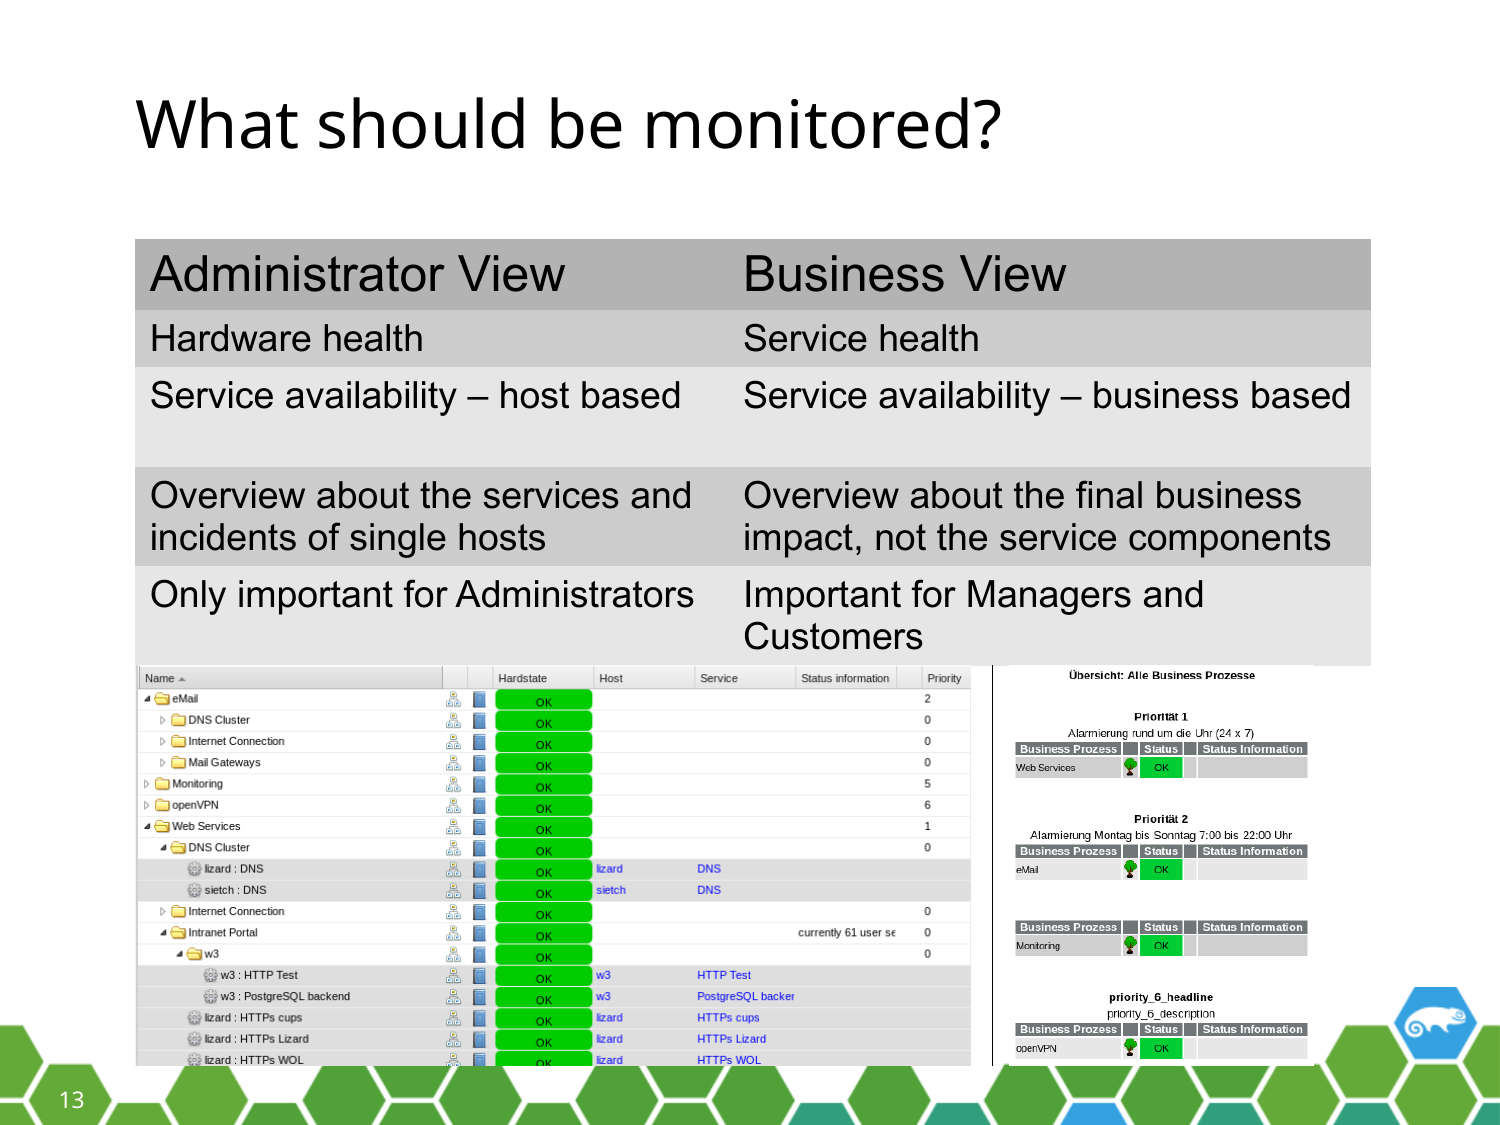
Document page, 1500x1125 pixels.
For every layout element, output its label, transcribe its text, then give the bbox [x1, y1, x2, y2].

table_cell Overview about the final business impact, not the service components [728, 467, 1371, 566]
table_header Administrator View [135, 239, 728, 310]
table_cell Only important for Administrators [135, 566, 728, 665]
table_cell Important for Managers and Customers [728, 566, 1371, 666]
table_cell Overview about the services and incidents of single hosts [135, 467, 728, 566]
table_header Business View [728, 239, 1371, 310]
table_cell Service availability – business based [728, 367, 1371, 467]
table_cell Service health [728, 310, 1371, 367]
table_cell Service availability – host based [135, 367, 728, 467]
picture [0, 665, 1500, 1125]
table_cell Hardware health [135, 310, 728, 367]
title What should be monitored? [135, 41, 1372, 204]
